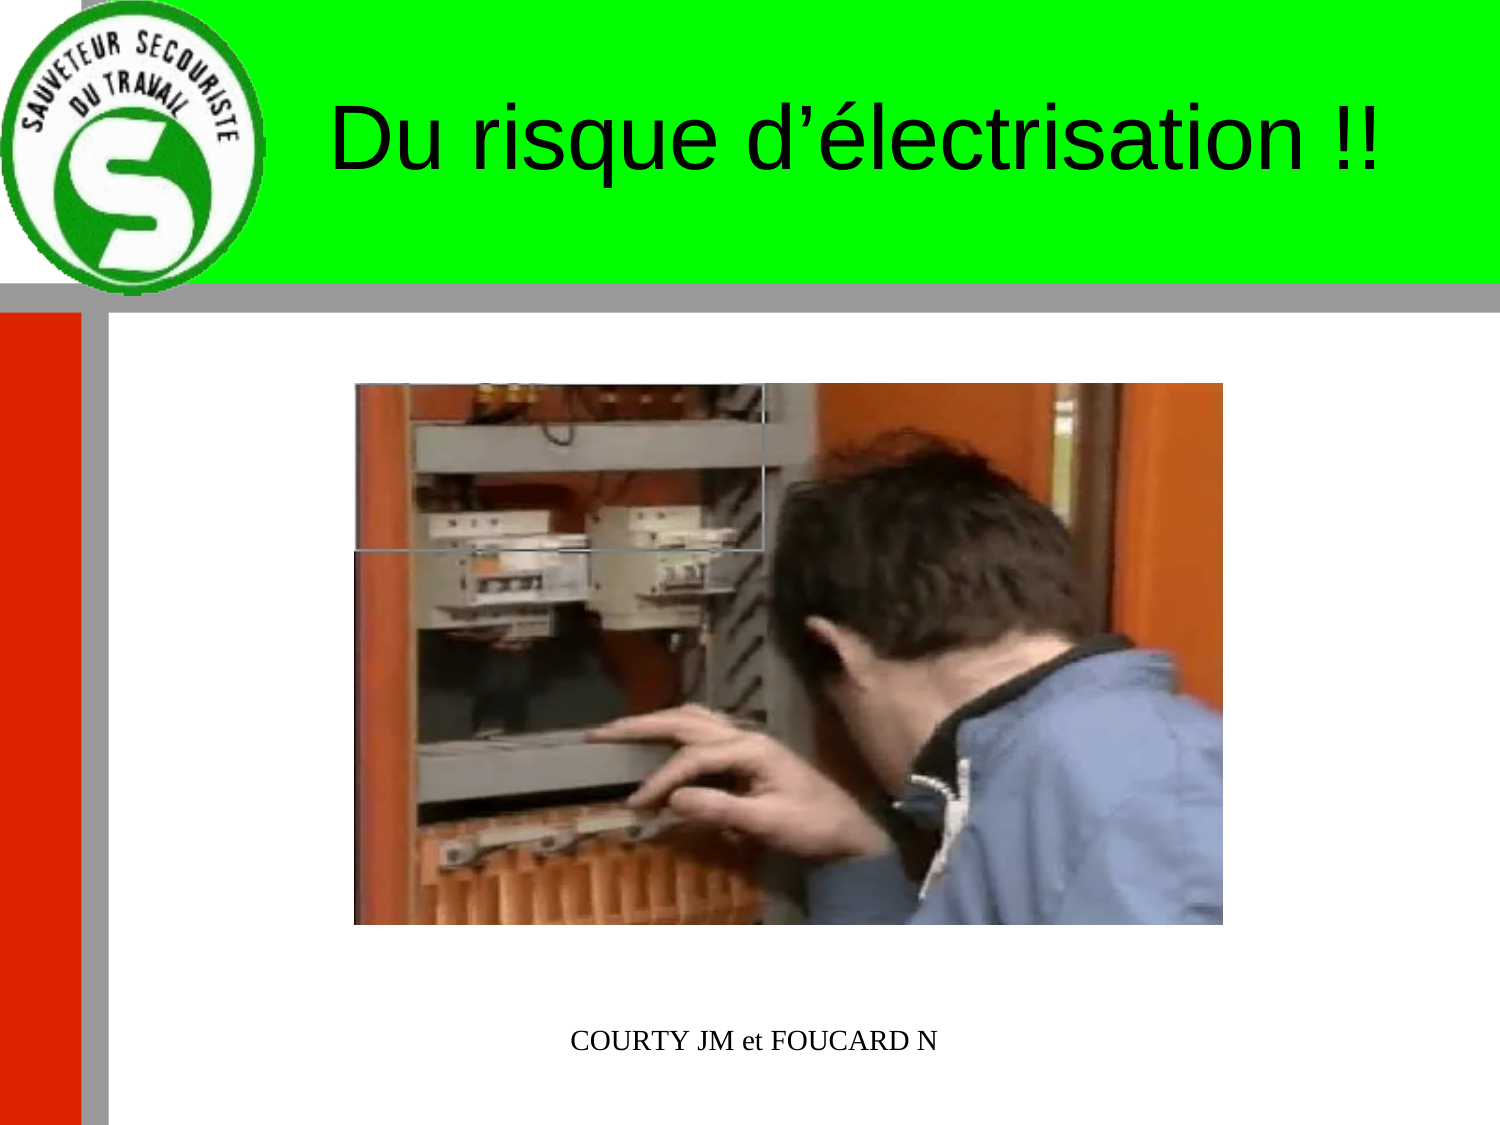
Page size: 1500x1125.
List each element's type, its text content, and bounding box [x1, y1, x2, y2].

title Du risque d’électrisation !! [266, 69, 1477, 207]
picture [354, 383, 1223, 925]
picture [0, 0, 266, 296]
